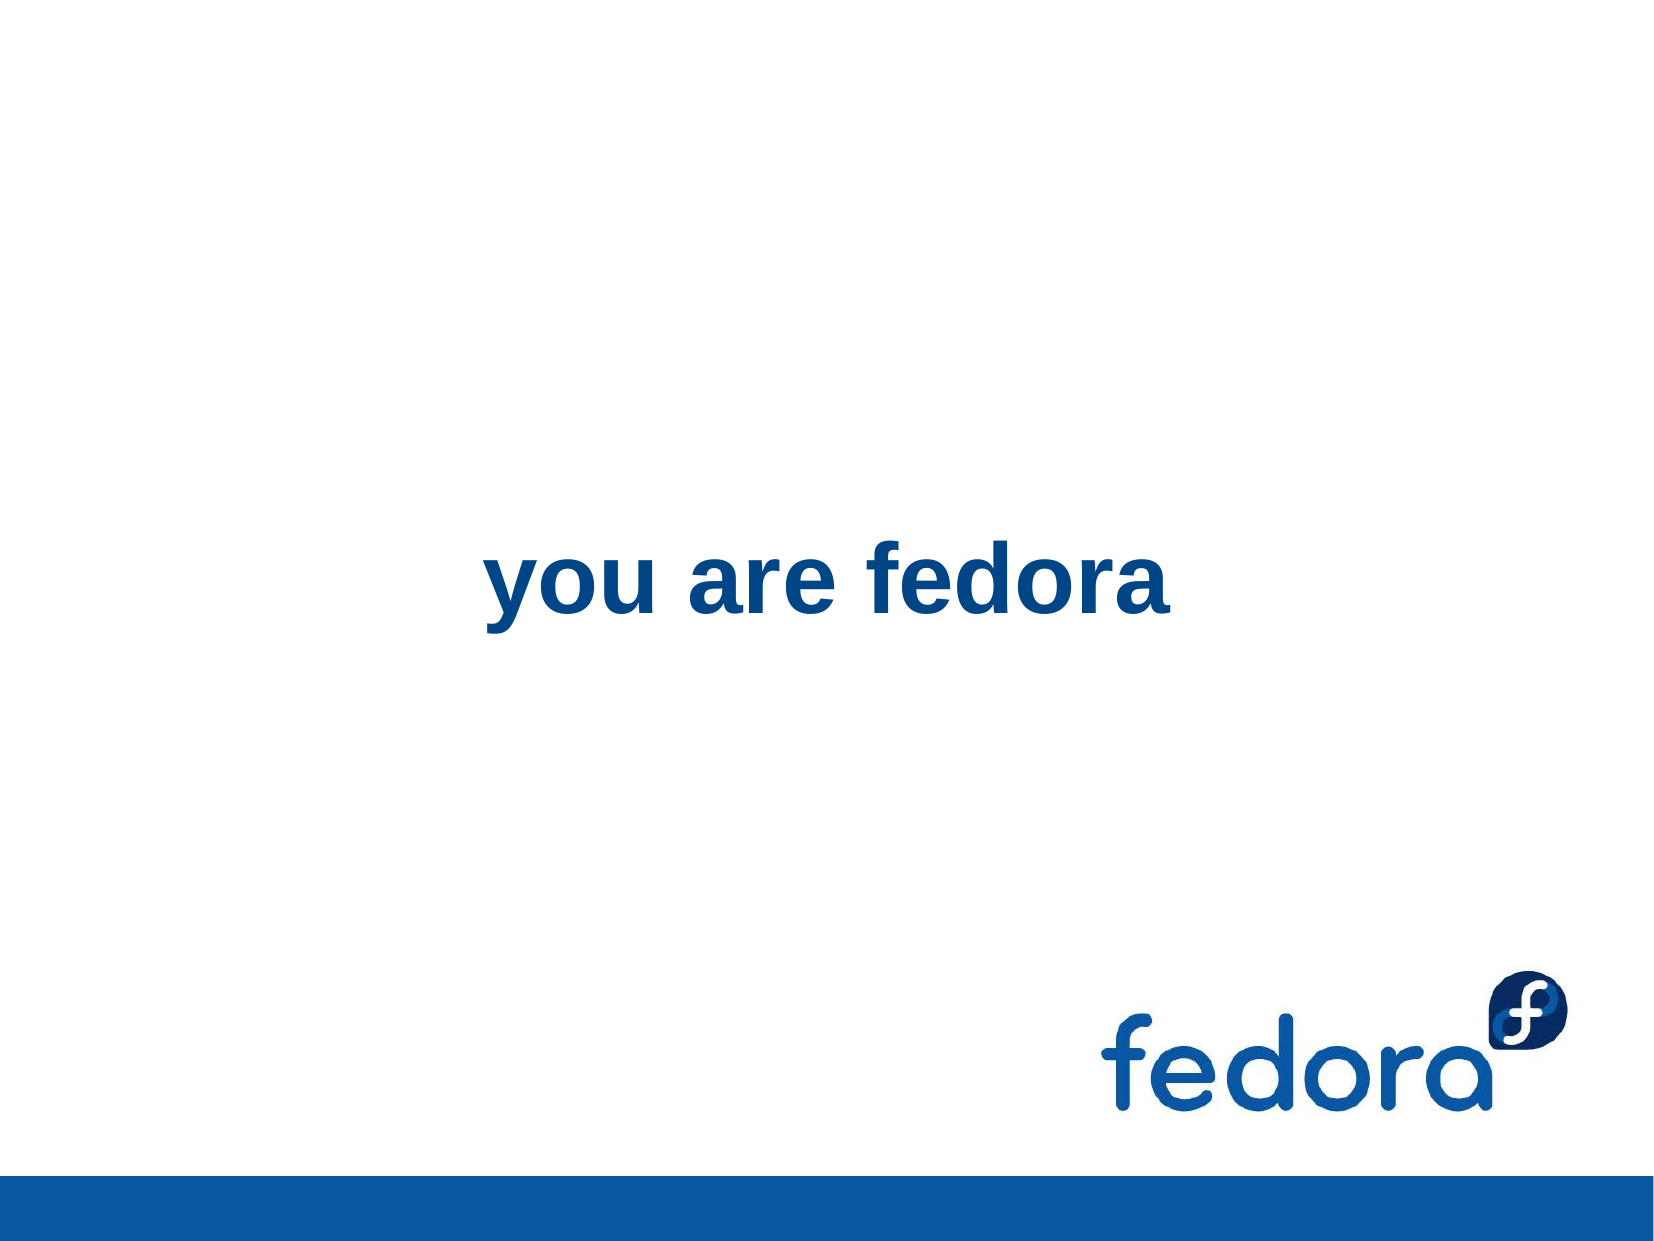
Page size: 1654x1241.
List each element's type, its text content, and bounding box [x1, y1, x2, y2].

picture [1087, 958, 1576, 1125]
title you are fedora [82, 56, 1571, 1102]
picture [0, 1176, 1654, 1241]
